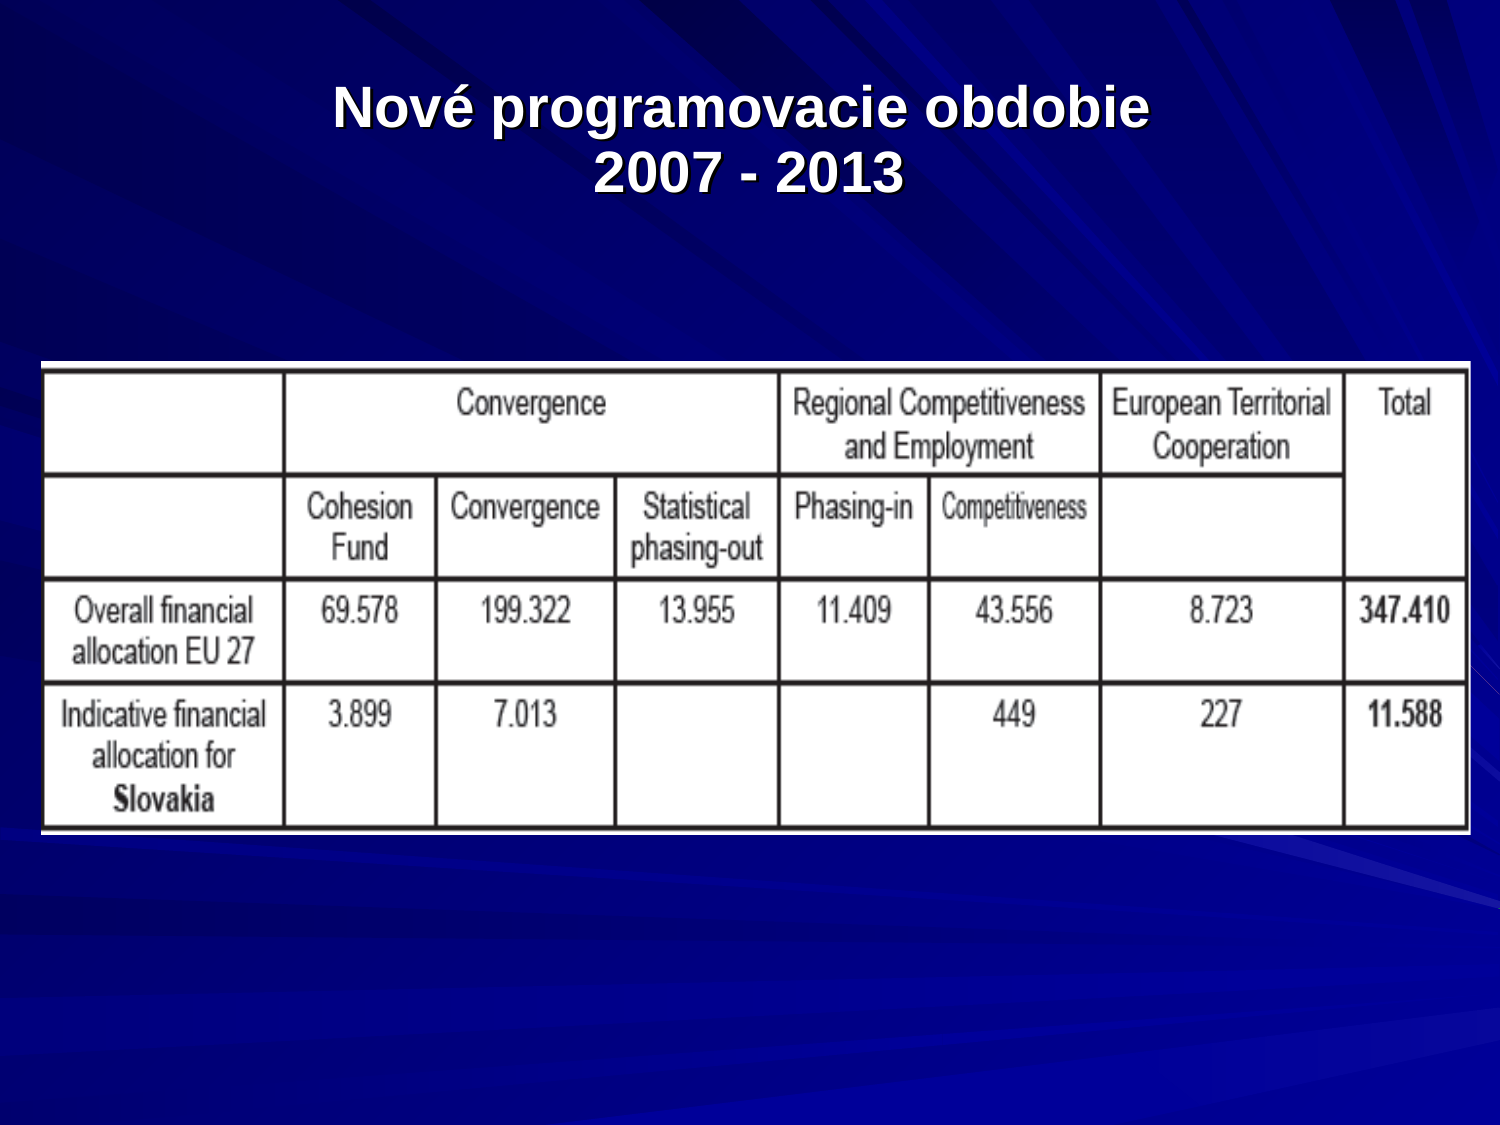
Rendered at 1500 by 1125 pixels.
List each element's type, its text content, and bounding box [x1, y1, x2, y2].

title Nové programovacie obdobie 2007 - 2013 [75, 45, 1426, 234]
picture [41, 361, 1471, 835]
